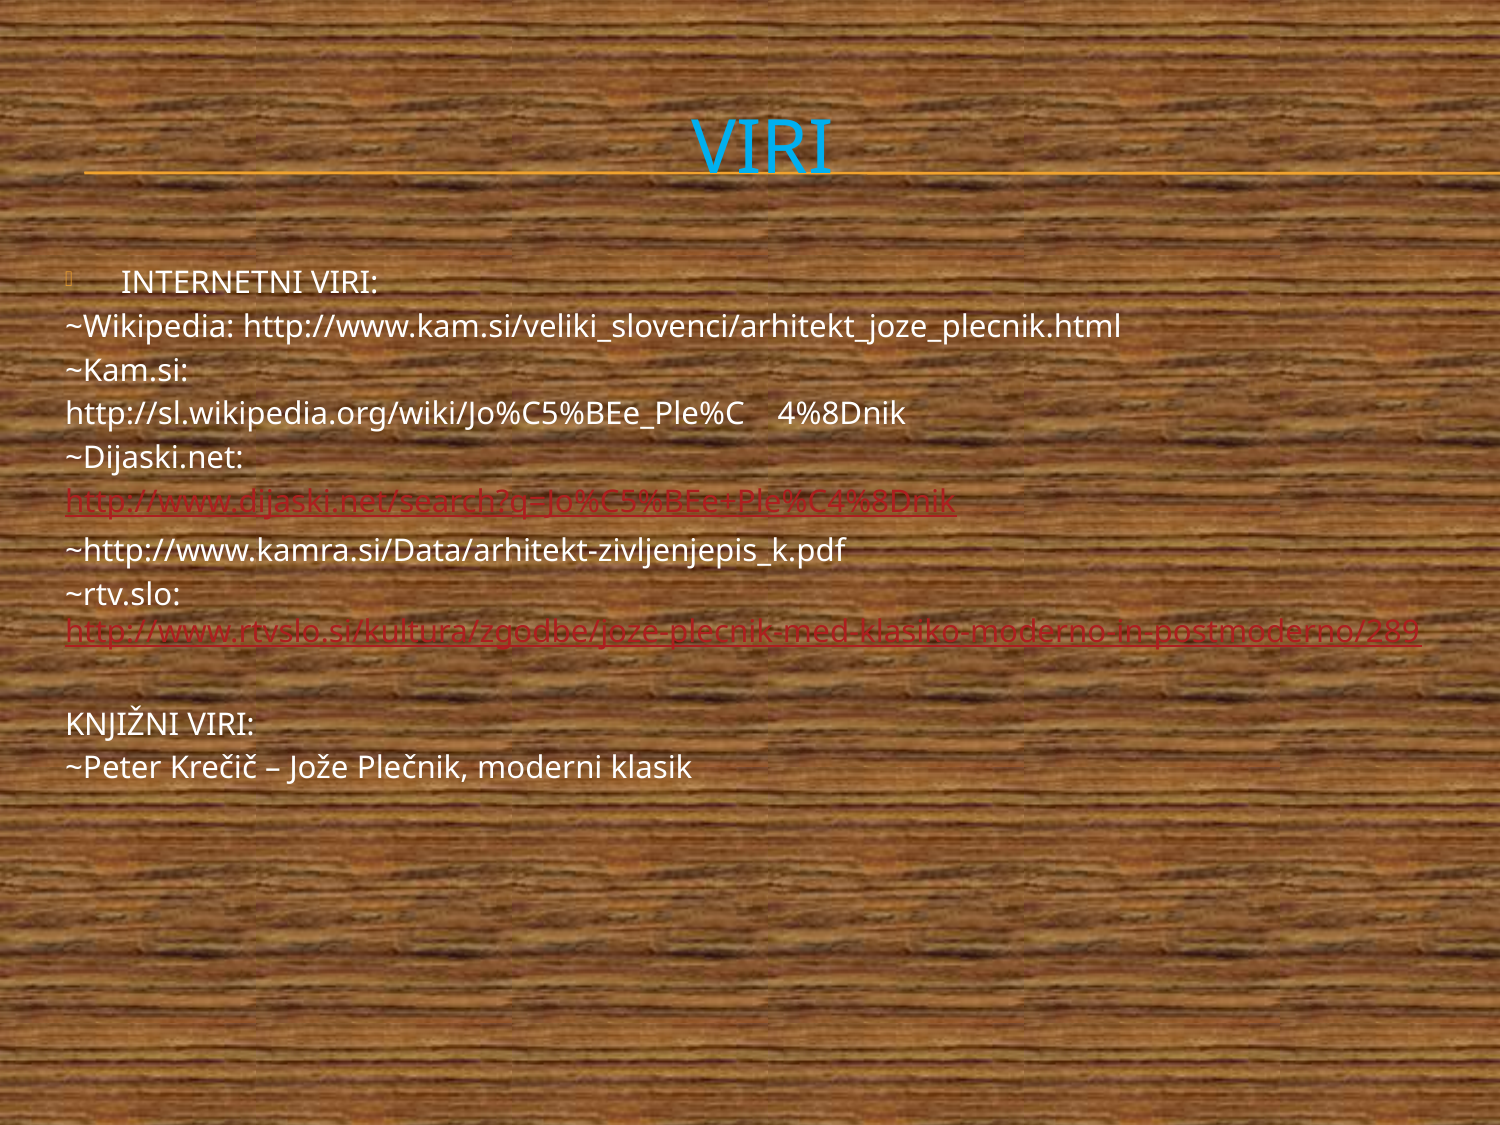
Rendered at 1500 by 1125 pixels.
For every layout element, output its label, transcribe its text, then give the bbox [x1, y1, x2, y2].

title VIRI [50, 75, 1475, 213]
list INTERNETNI VIRI: ~Wikipedia: http://www.kam.si/veliki_slovenci/arhitekt_joze_plecnik.html ~Kam.si: http://sl.wikipedia.org/wiki/Jo%C5%BEe_Ple%C 4%8Dnik ~Dijaski.net: http://www.dijaski.net/search?q=Jo%C5%BEe+Ple%C4%8Dnik ~http://www.kamra.si/Data/arhitekt-zivljenjepis_k.pdf ~rtv.slo: http://www.rtvslo.si/kultura/zgodbe/joze-plecnik-med-klasiko-moderno-in-postmoderno/289 KNJIŽNI VIRI: ~Peter Krečič – Jože Plečnik, moderni klasik [50, 254, 1475, 998]
picture [0, 0, 1500, 1125]
